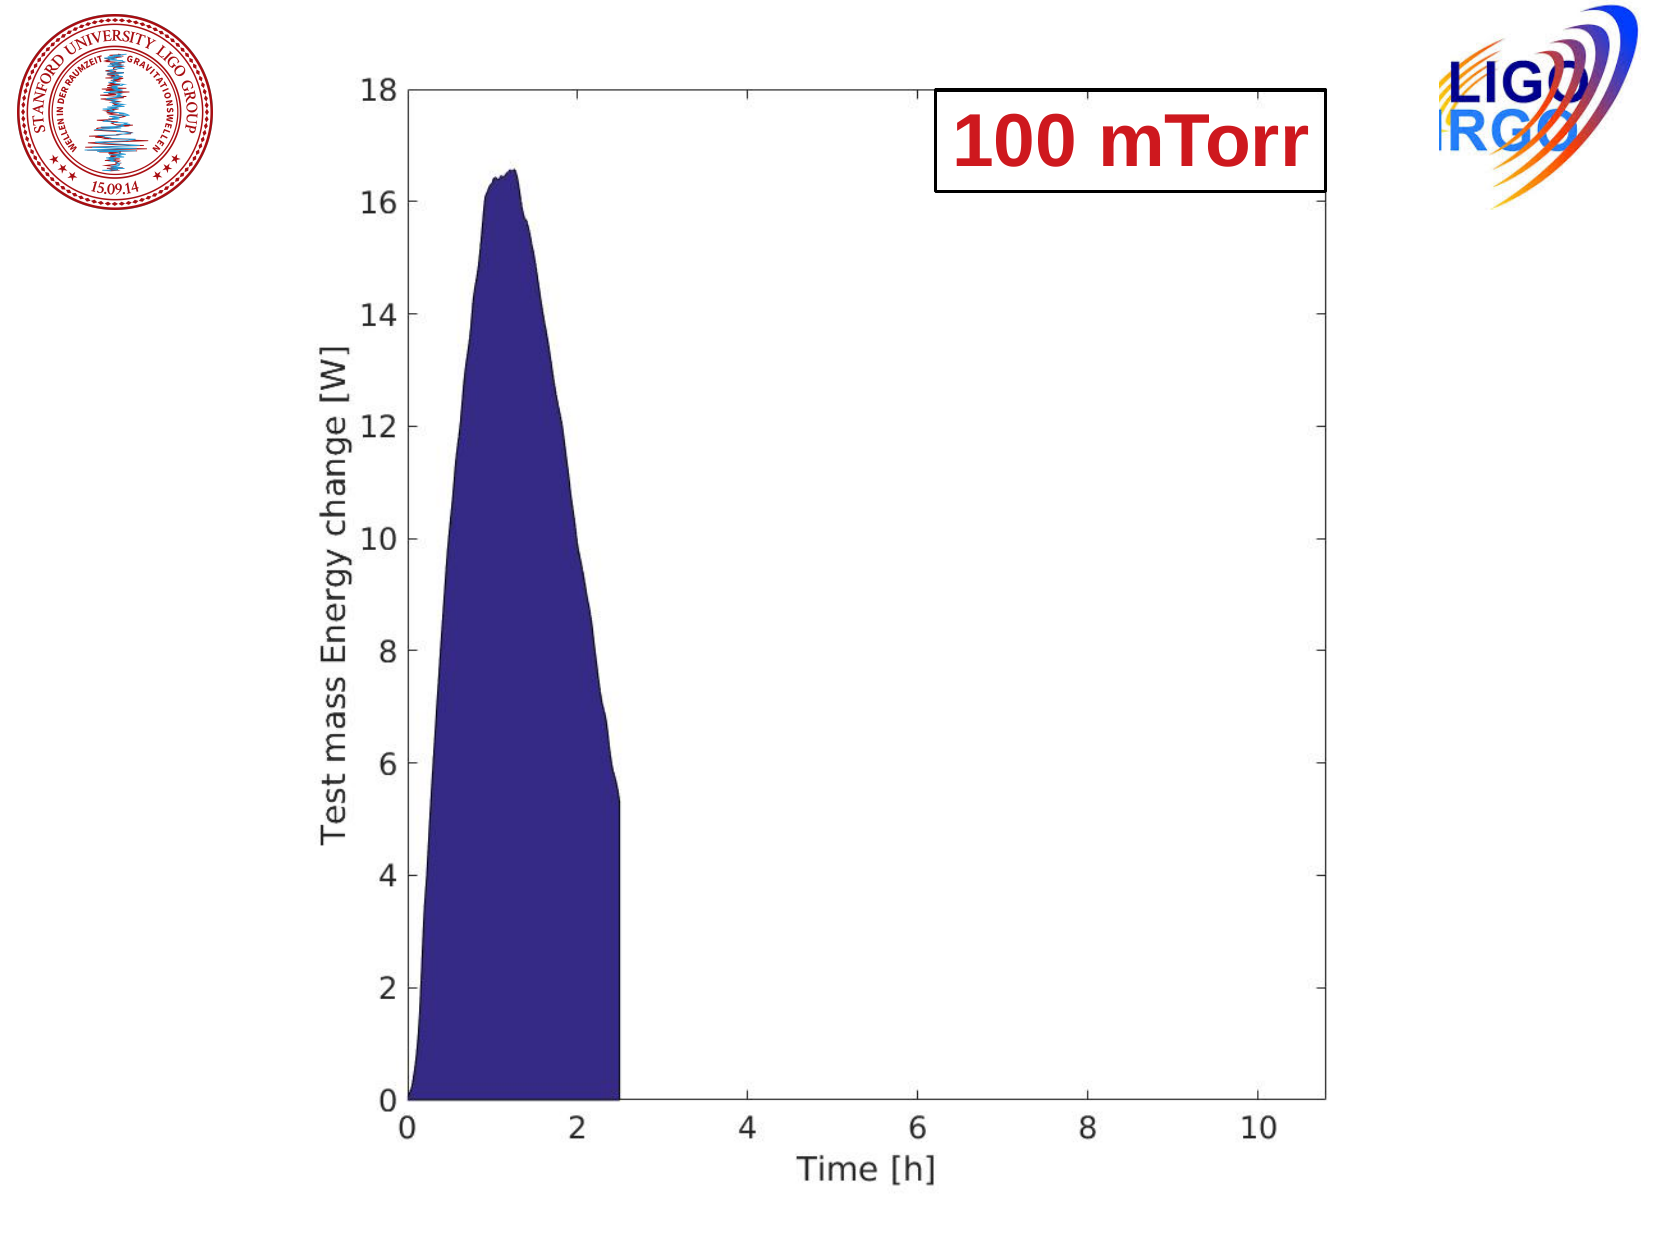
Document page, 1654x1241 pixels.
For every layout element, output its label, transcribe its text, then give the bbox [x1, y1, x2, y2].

picture [17, 14, 213, 210]
picture [253, 0, 1654, 1237]
text_box 100 mTorr [935, 90, 1326, 179]
